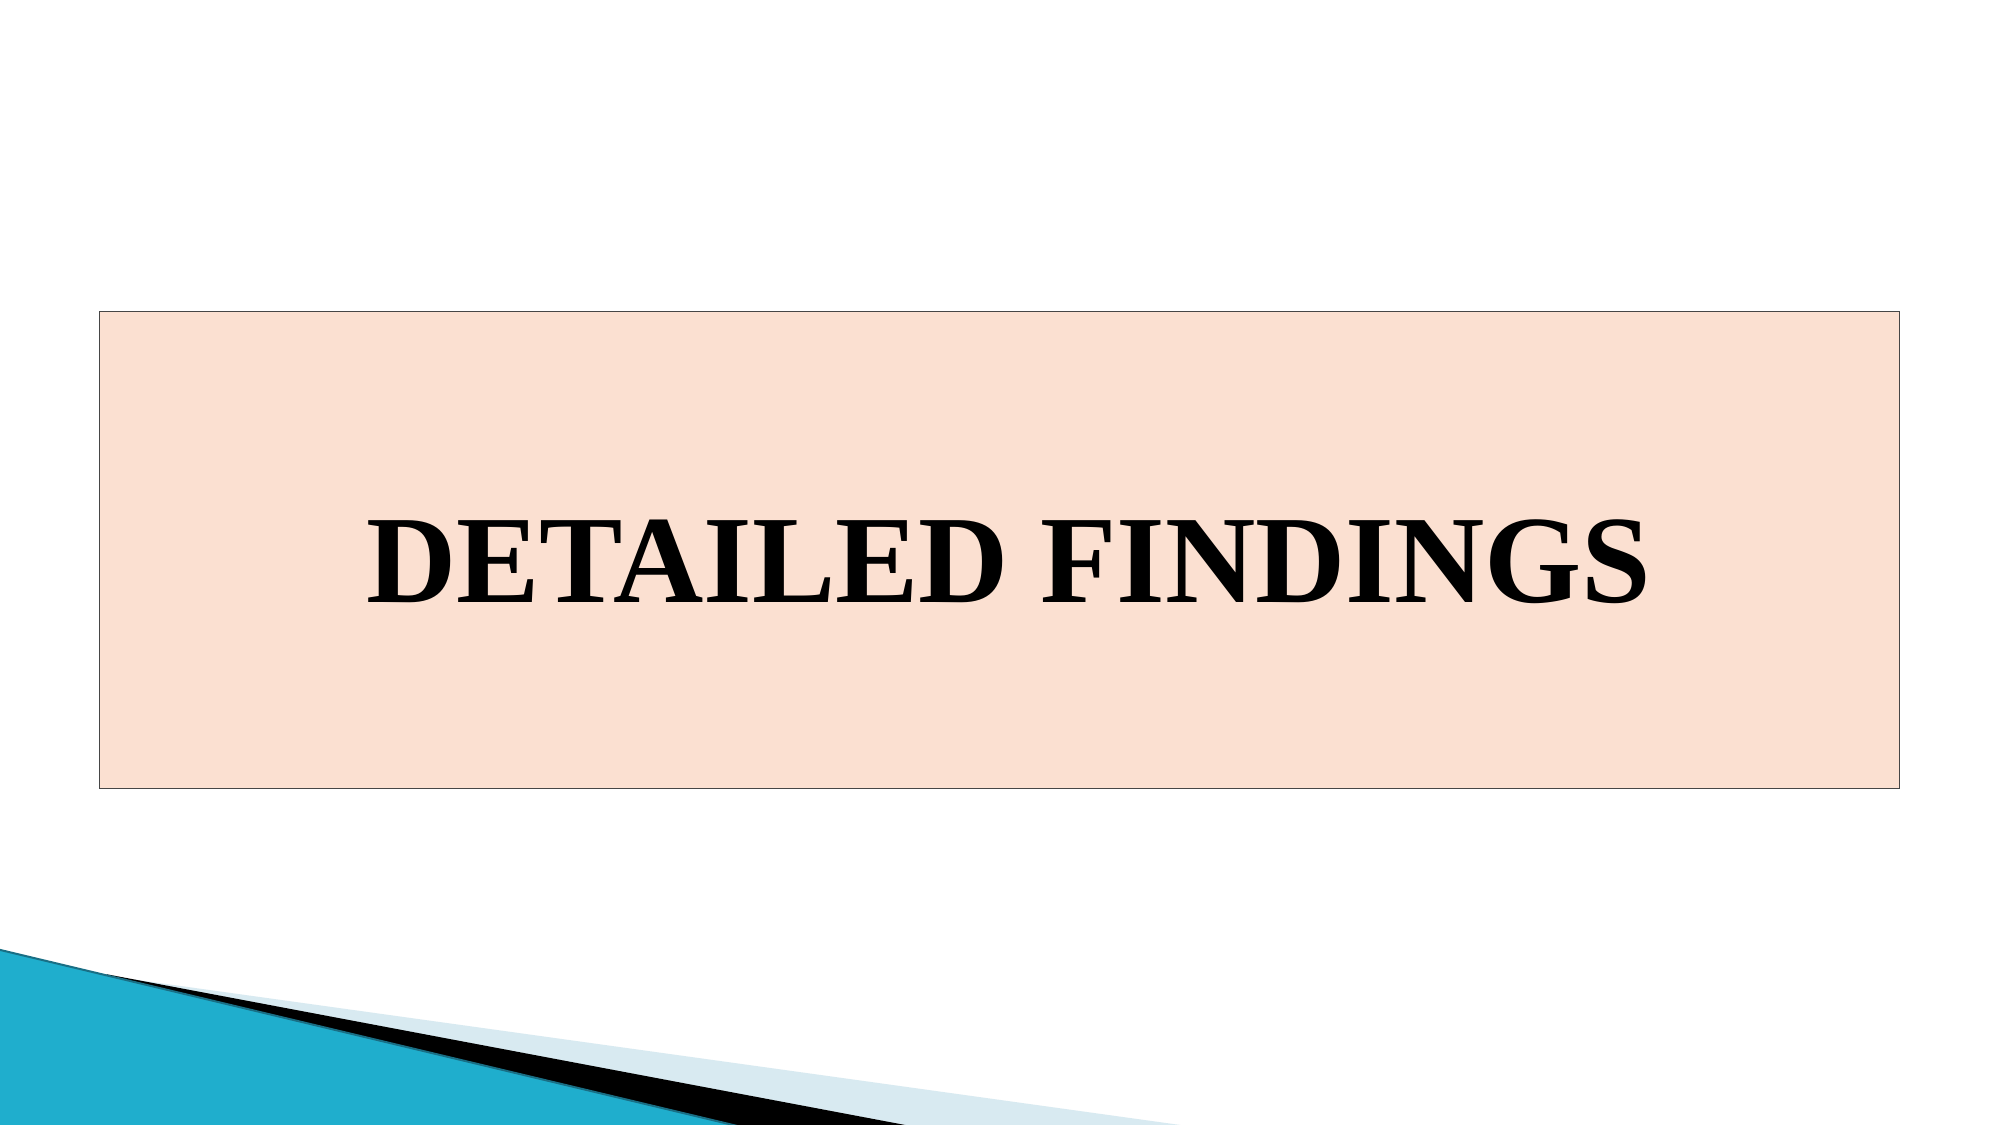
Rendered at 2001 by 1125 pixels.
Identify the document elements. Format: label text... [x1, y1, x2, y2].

list DETAILED FINDINGS [99, 311, 1900, 789]
